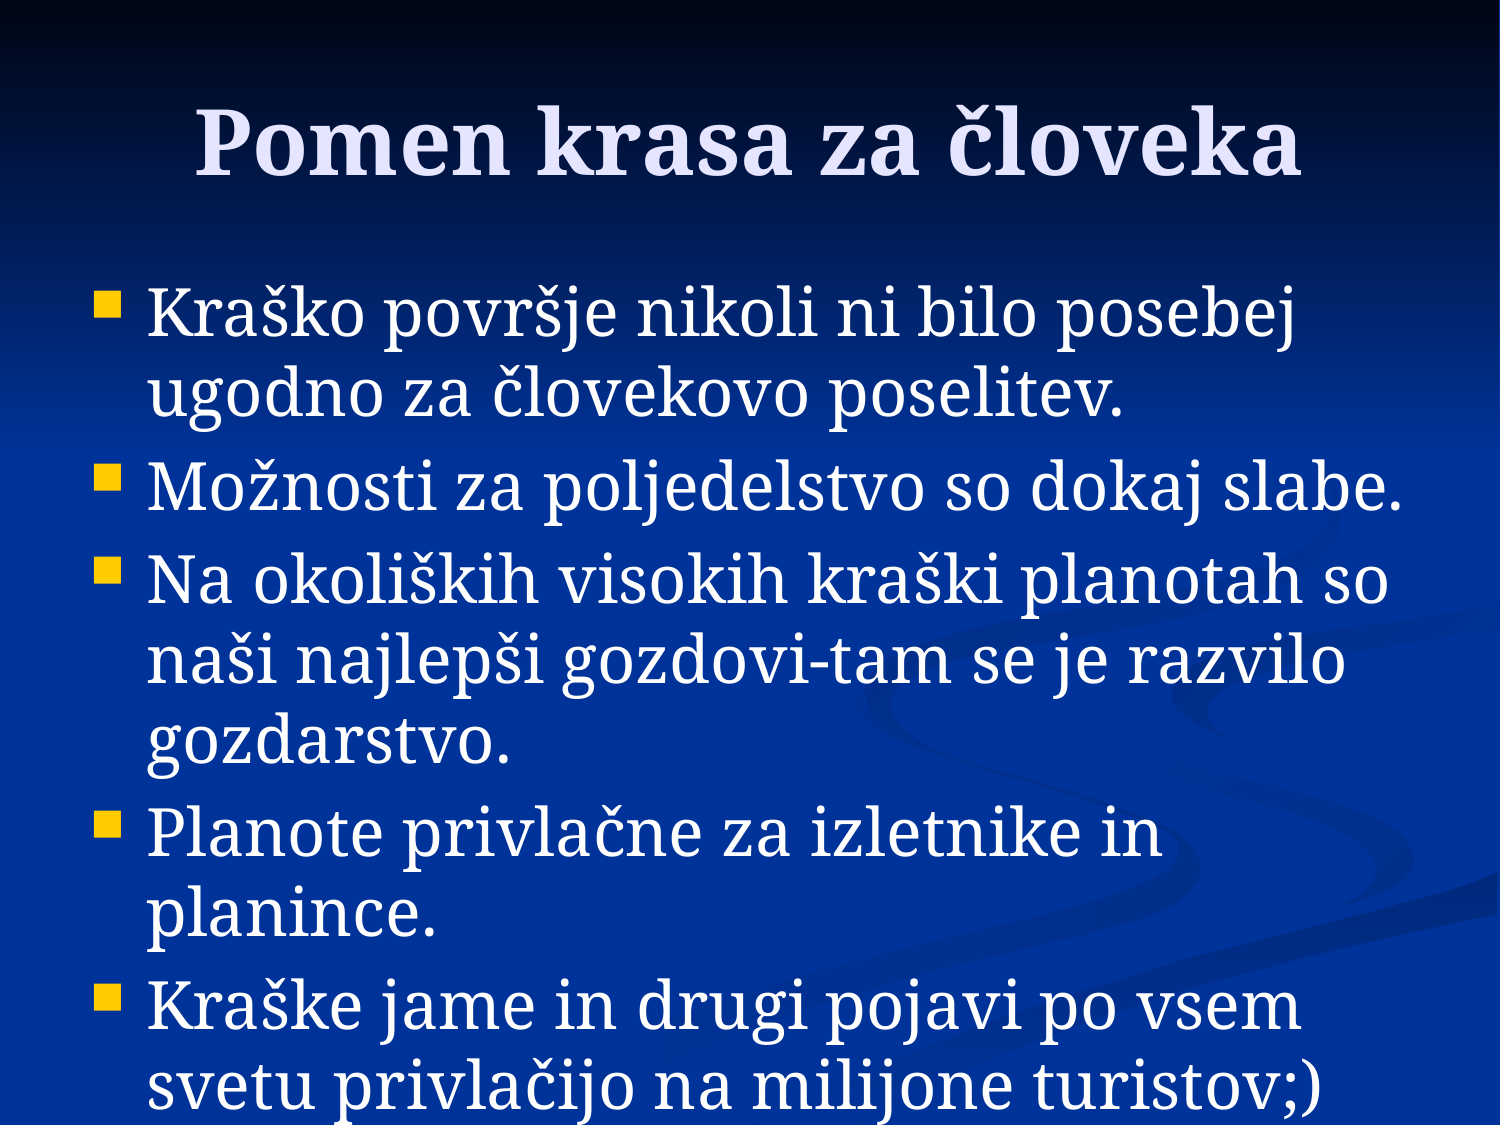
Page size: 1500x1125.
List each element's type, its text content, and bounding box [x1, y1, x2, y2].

title Pomen krasa za človeka [75, 45, 1425, 233]
list Kraško površje nikoli ni bilo posebej ugodno za človekovo poselitev. Možnosti za poljedelstvo so dokaj slabe. Na okoliških visokih kraški planotah so naši najlepši gozdovi-tam se je razvilo gozdarstvo. Planote privlačne za izletnike in planince. Kraške jame in drugi pojavi po vsem svetu privlačijo na milijone turistov;) [75, 262, 1425, 1005]
